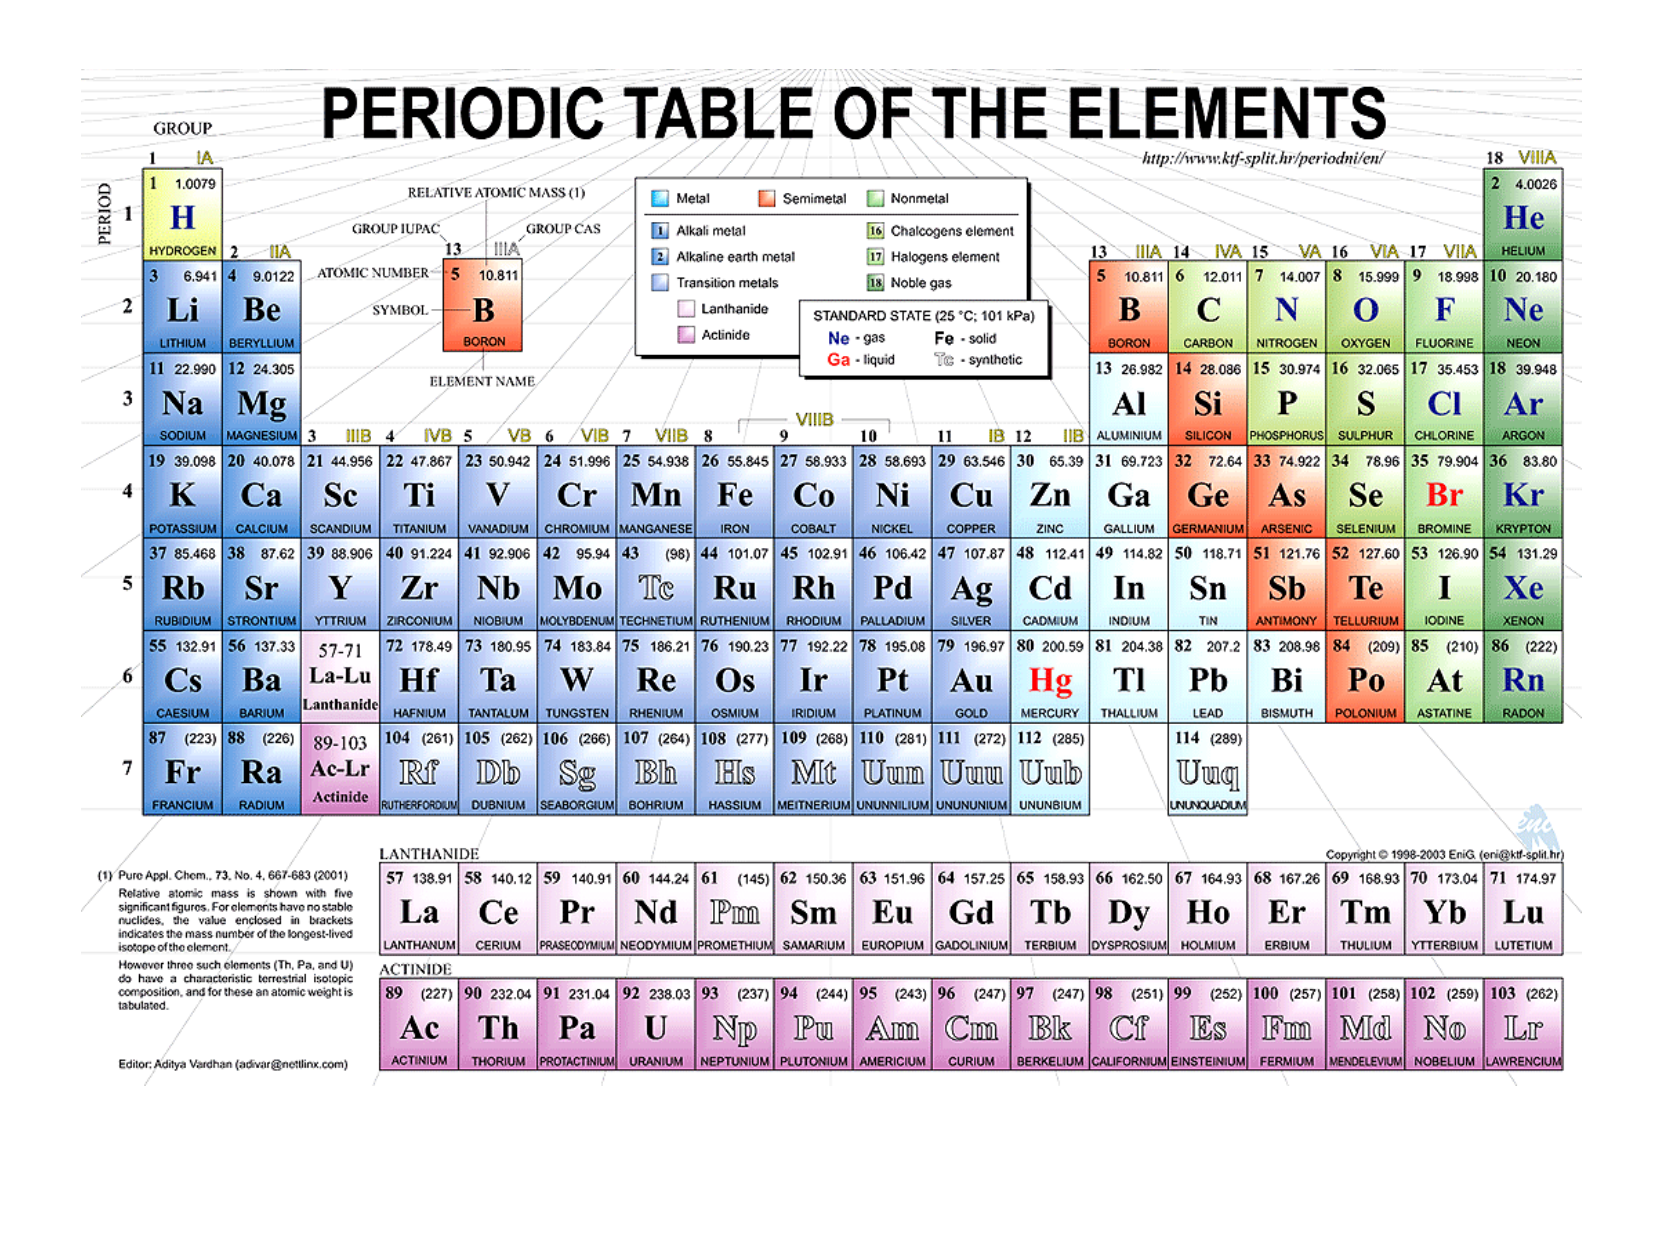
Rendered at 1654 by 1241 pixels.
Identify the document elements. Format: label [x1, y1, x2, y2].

picture [81, 69, 1582, 1086]
